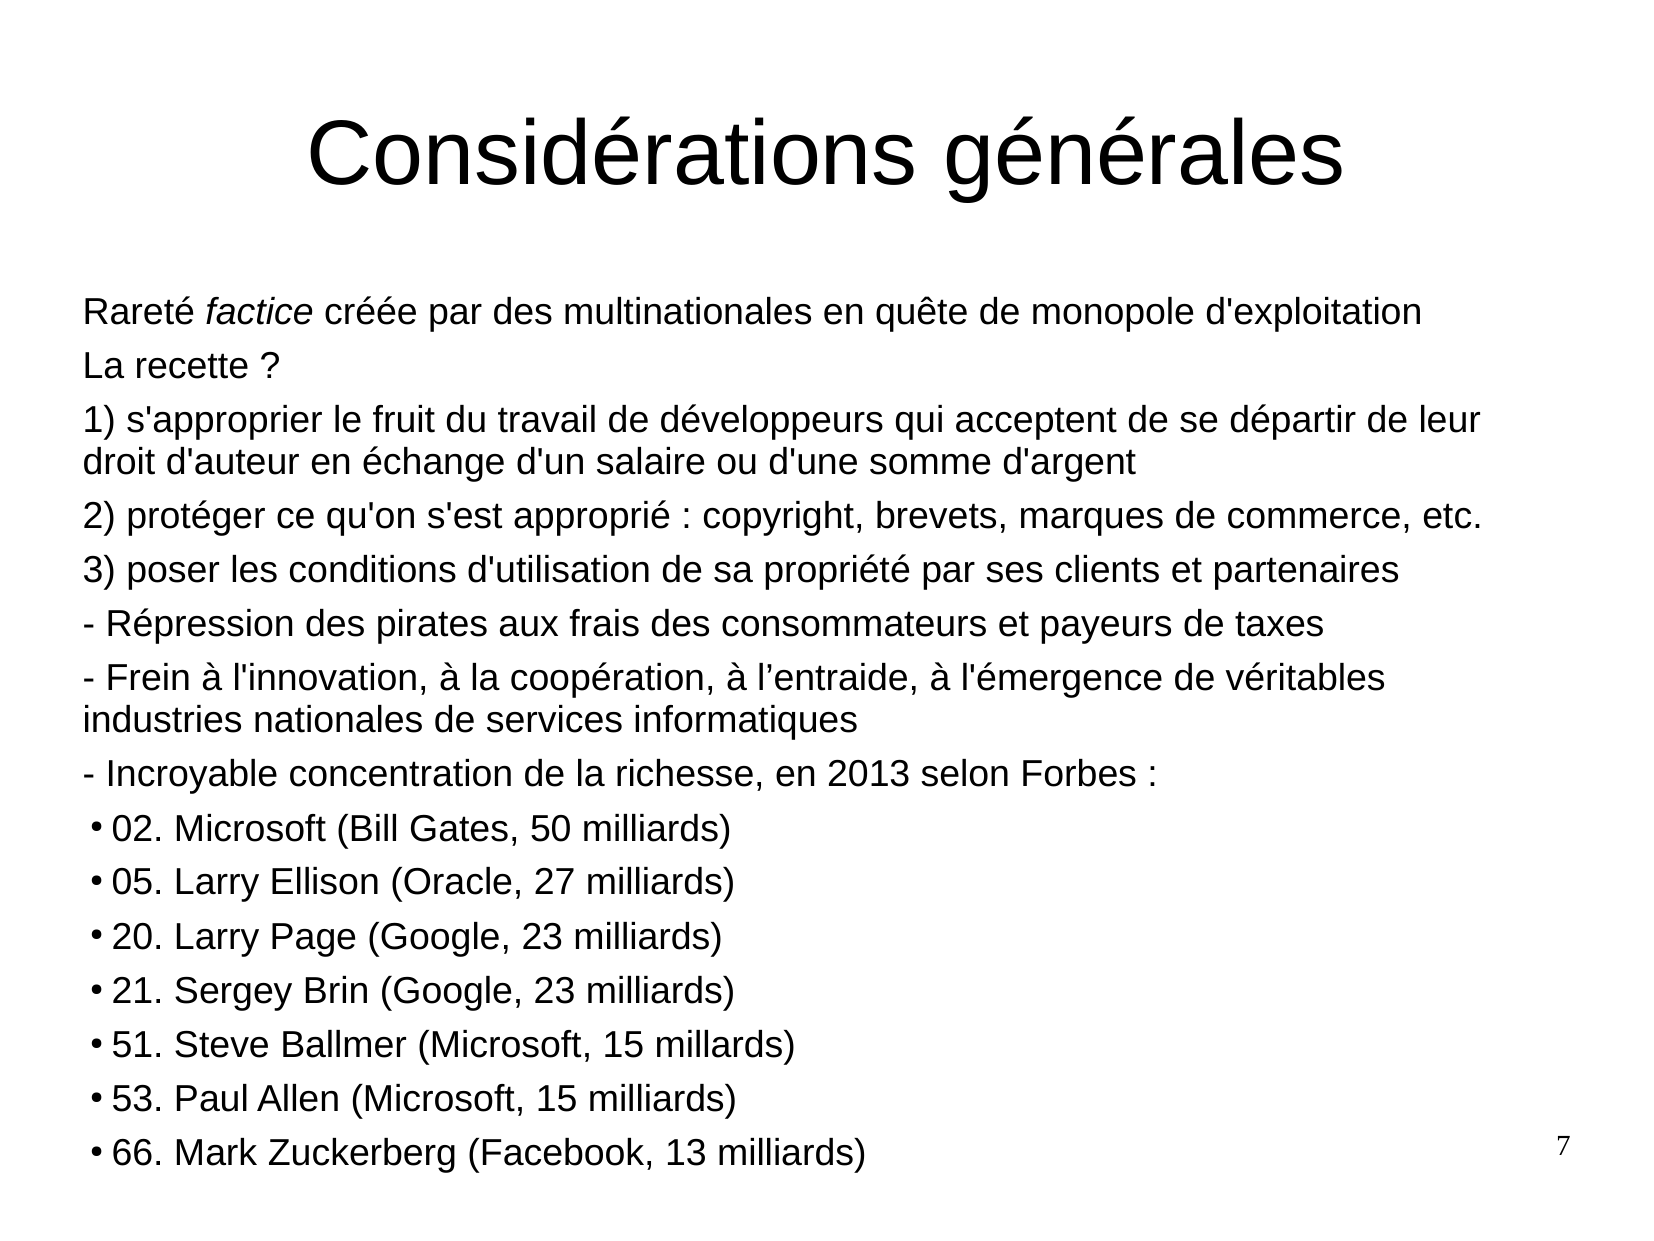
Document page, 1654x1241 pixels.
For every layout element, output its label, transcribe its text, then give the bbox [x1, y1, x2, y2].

list Rareté factice créée par des multinationales en quête de monopole d'exploitation La recette ? 1) s'approprier le fruit du travail de développeurs qui acceptent de se départir de leur droit d'auteur en échange d'un salaire ou d'une somme d'argent 2) protéger ce qu'on s'est approprié : copyright, brevets, marques de commerce, etc. 3) poser les conditions d'utilisation de sa propriété par ses clients et partenaires - Répression des pirates aux frais des consommateurs et payeurs de taxes - Frein à l'innovation, à la coopération, à l’entraide, à l'émergence de véritables industries nationales de services informatiques - Incroyable concentration de la richesse, en 2013 selon Forbes : 02. Microsoft (Bill Gates, 50 milliards) 05. Larry Ellison (Oracle, 27 milliards) 20. Larry Page (Google, 23 milliards) 21. Sergey Brin (Google, 23 milliards) 51. Steve Ballmer (Microsoft, 15 millards) 53. Paul Allen (Microsoft, 15 milliards) 66. Mark Zuckerberg (Facebook, 13 milliards) [82, 290, 1538, 1205]
title Considérations générales [82, 49, 1571, 257]
